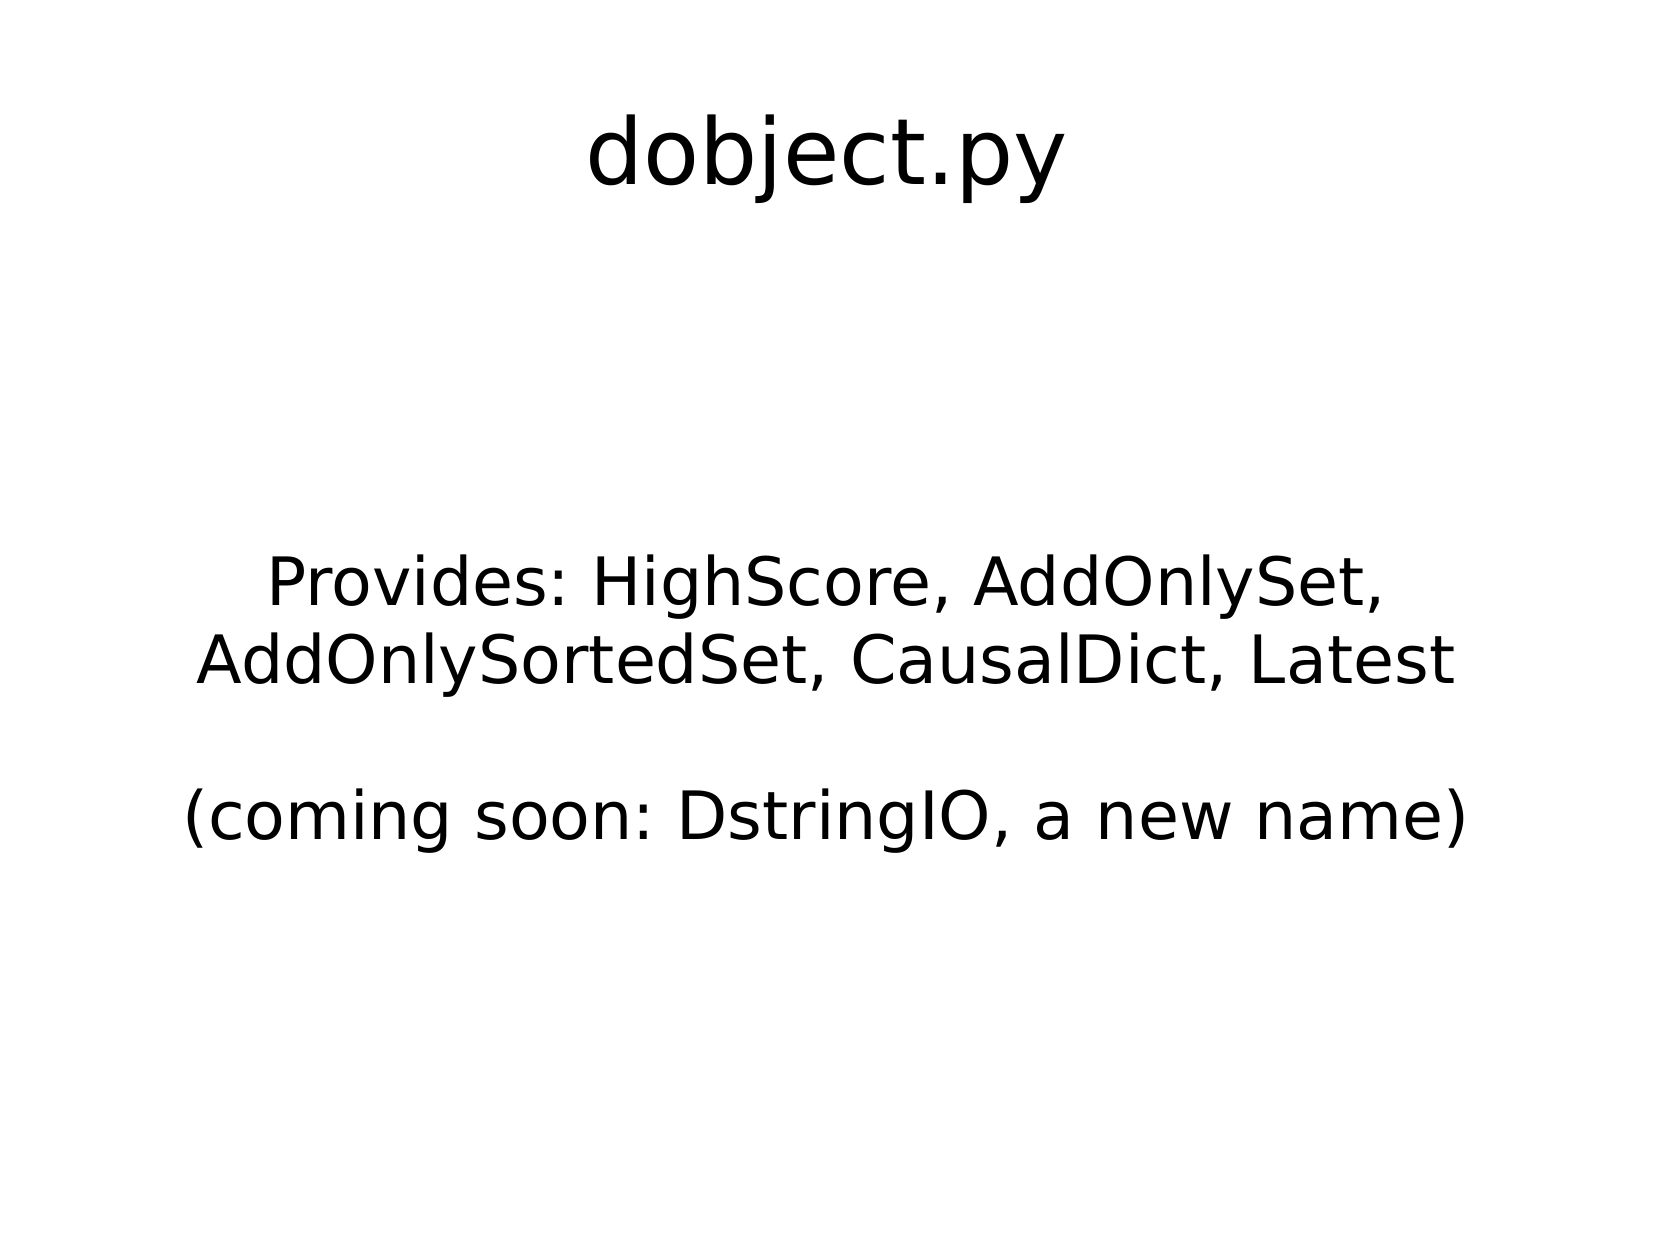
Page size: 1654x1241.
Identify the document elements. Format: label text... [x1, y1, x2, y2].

subtitle Provides: HighScore, AddOnlySet, AddOnlySortedSet, CausalDict, Latest (coming soon: DstringIO, a new name) [82, 297, 1571, 1102]
title dobject.py [82, 56, 1571, 250]
